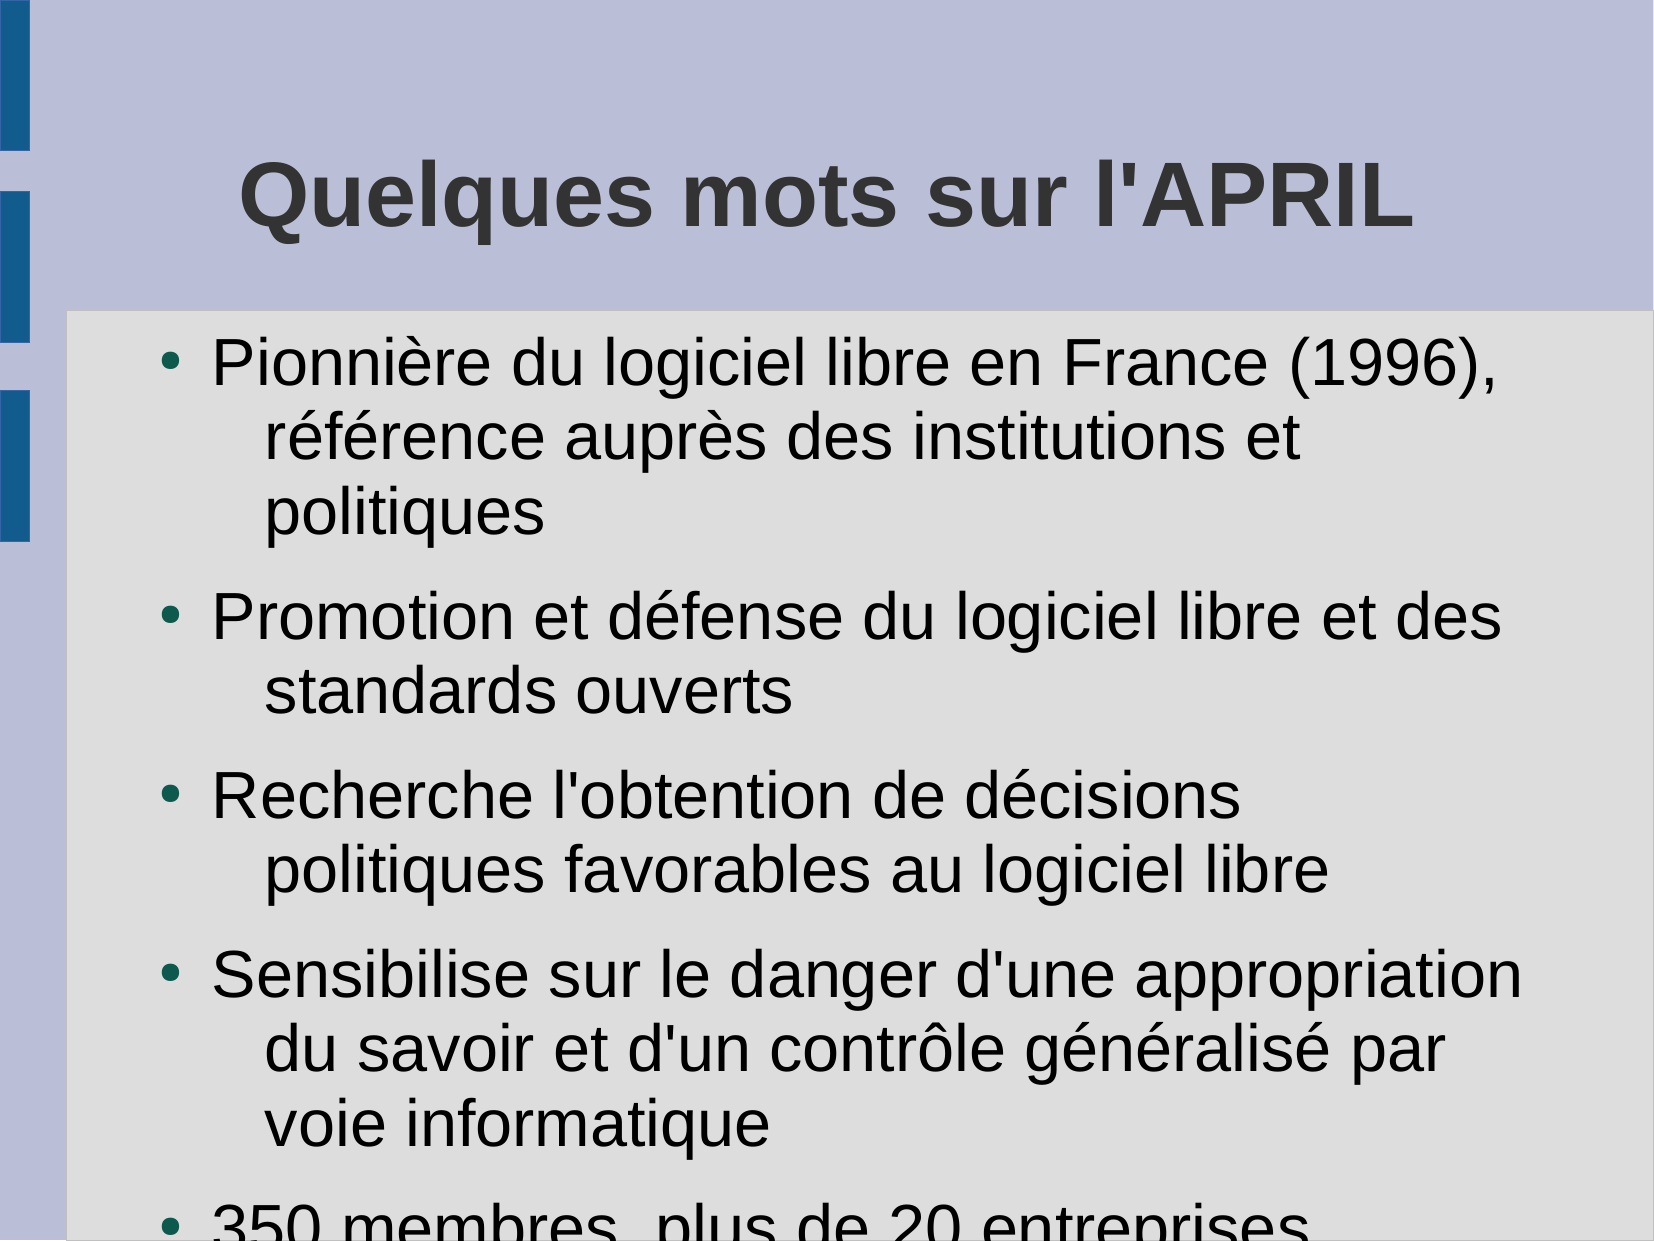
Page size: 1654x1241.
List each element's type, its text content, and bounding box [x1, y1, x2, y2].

title Quelques mots sur l'APRIL [121, 91, 1534, 299]
list Pionnière du logiciel libre en France (1996), référence auprès des institutions et politiques Promotion et défense du logiciel libre et des standards ouverts Recherche l'obtention de décisions politiques favorables au logiciel libre Sensibilise sur le danger d'une appropriation du savoir et d'un contrôle généralisé par voie informatique 350 membres, plus de 20 entreprises [123, 324, 1536, 1193]
